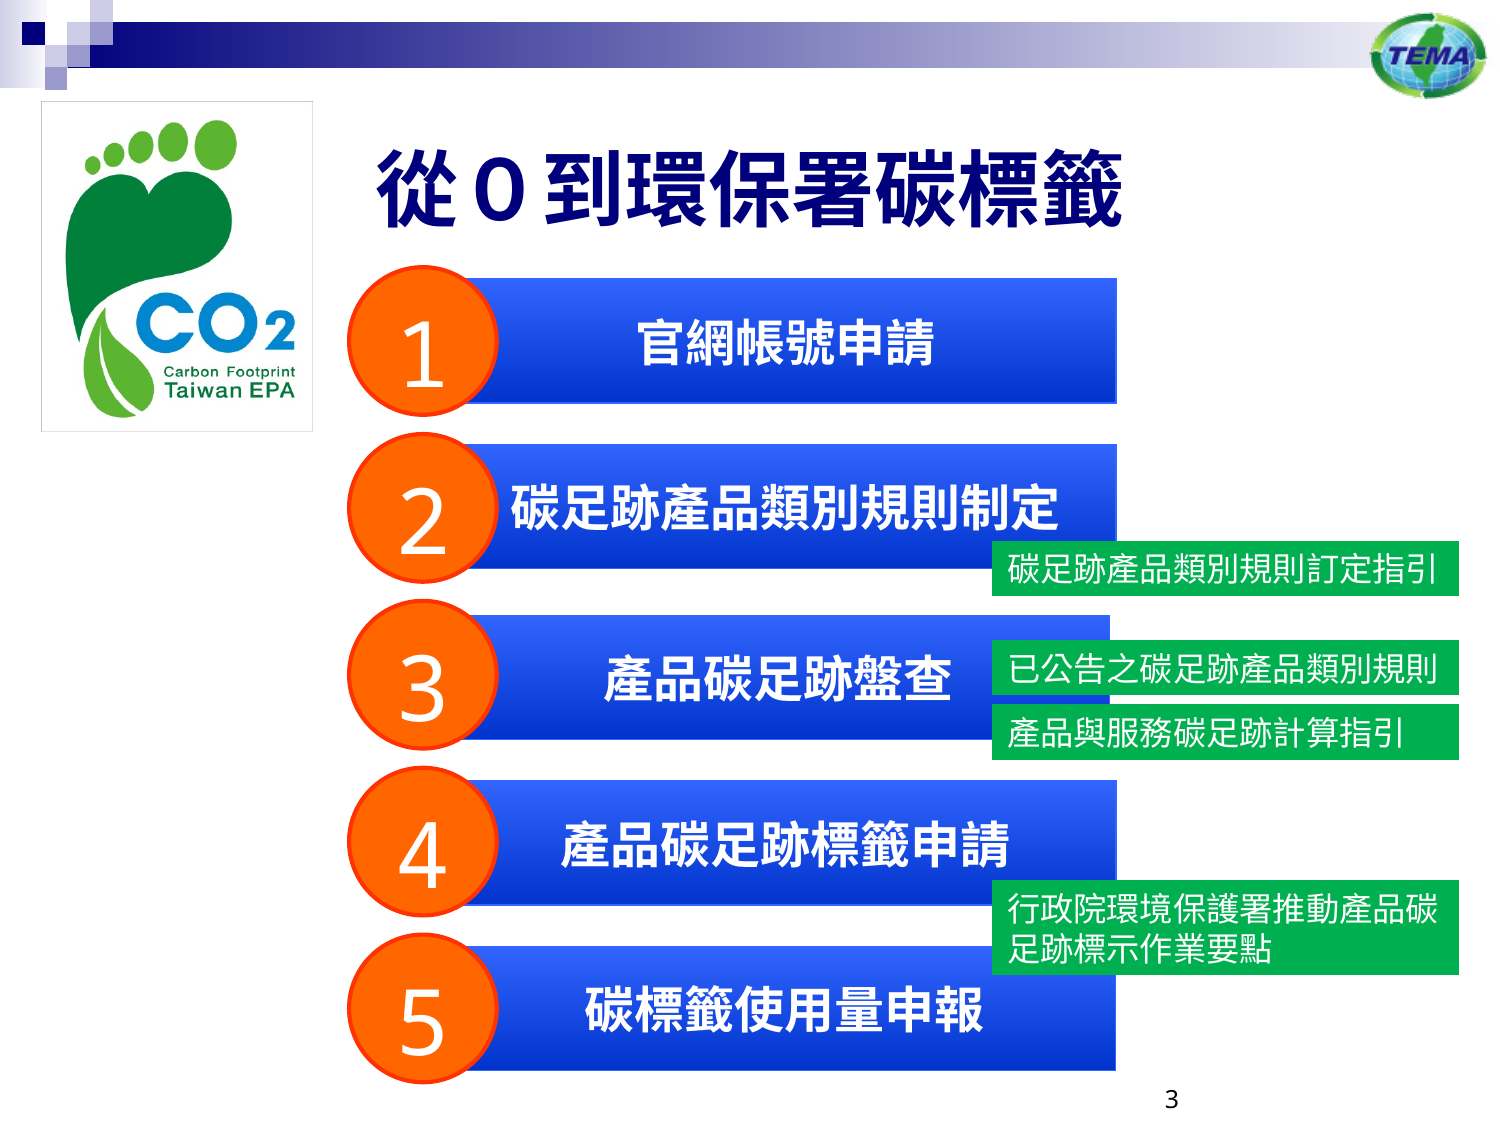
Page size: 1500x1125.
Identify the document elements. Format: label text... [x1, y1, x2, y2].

text_box 碳標籤使用量申報 [464, 946, 1116, 1070]
text_box 2 [349, 434, 497, 582]
text_box 產品與服務碳足跡計算指引 [992, 704, 1459, 760]
text_box 碳足跡產品類別規則制定 [462, 444, 1116, 568]
text_box 4 [349, 767, 497, 916]
text_box 產品碳足跡標籤申請 [463, 781, 1116, 905]
title 從０到環保署碳標籤 [75, 75, 1426, 300]
text_box 產品碳足跡盤查 [460, 616, 1109, 740]
text_box 3 [349, 600, 497, 749]
text_box 1 [349, 300, 497, 415]
text_box 2 [1149, 1050, 1500, 1125]
text_box 官網帳號申請 [465, 300, 1116, 403]
text_box 5 [349, 934, 497, 1083]
text_box 碳足跡產品類別規則訂定指引 [992, 541, 1459, 596]
text_box 行政院環境保護署推動產品碳足跡標示作業要點 [992, 880, 1459, 975]
picture [41, 102, 313, 432]
text_box 已公告之碳足跡產品類別規則 [992, 640, 1459, 695]
